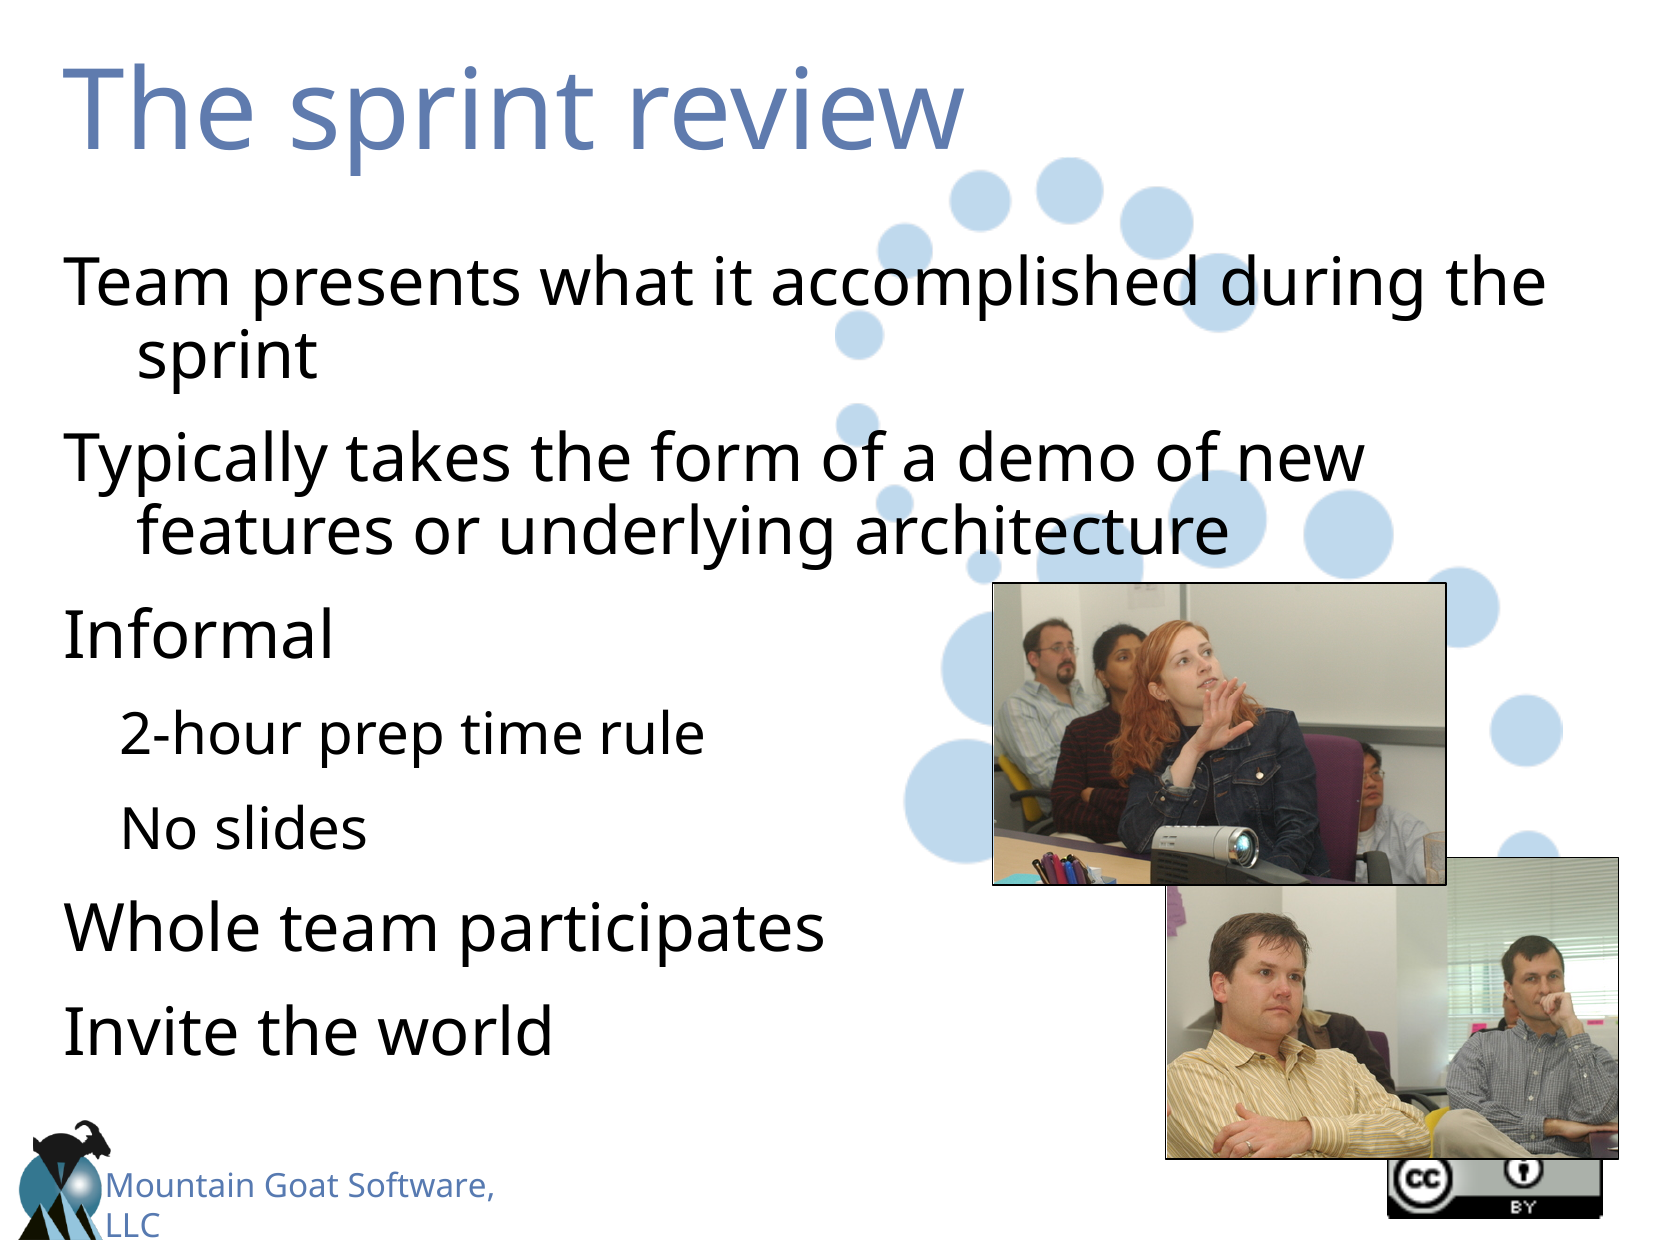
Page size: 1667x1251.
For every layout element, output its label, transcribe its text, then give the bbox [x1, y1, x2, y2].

title The sprint review [56, 18, 1609, 194]
picture [835, 580, 1620, 1219]
picture [18, 1120, 111, 1240]
list Team presents what it accomplished during the sprint Typically takes the form of a demo of new features or underlying architecture Informal 2-hour prep time rule No slides Whole team participates Invite the world [15, 241, 1568, 1075]
picture [835, 194, 1563, 241]
